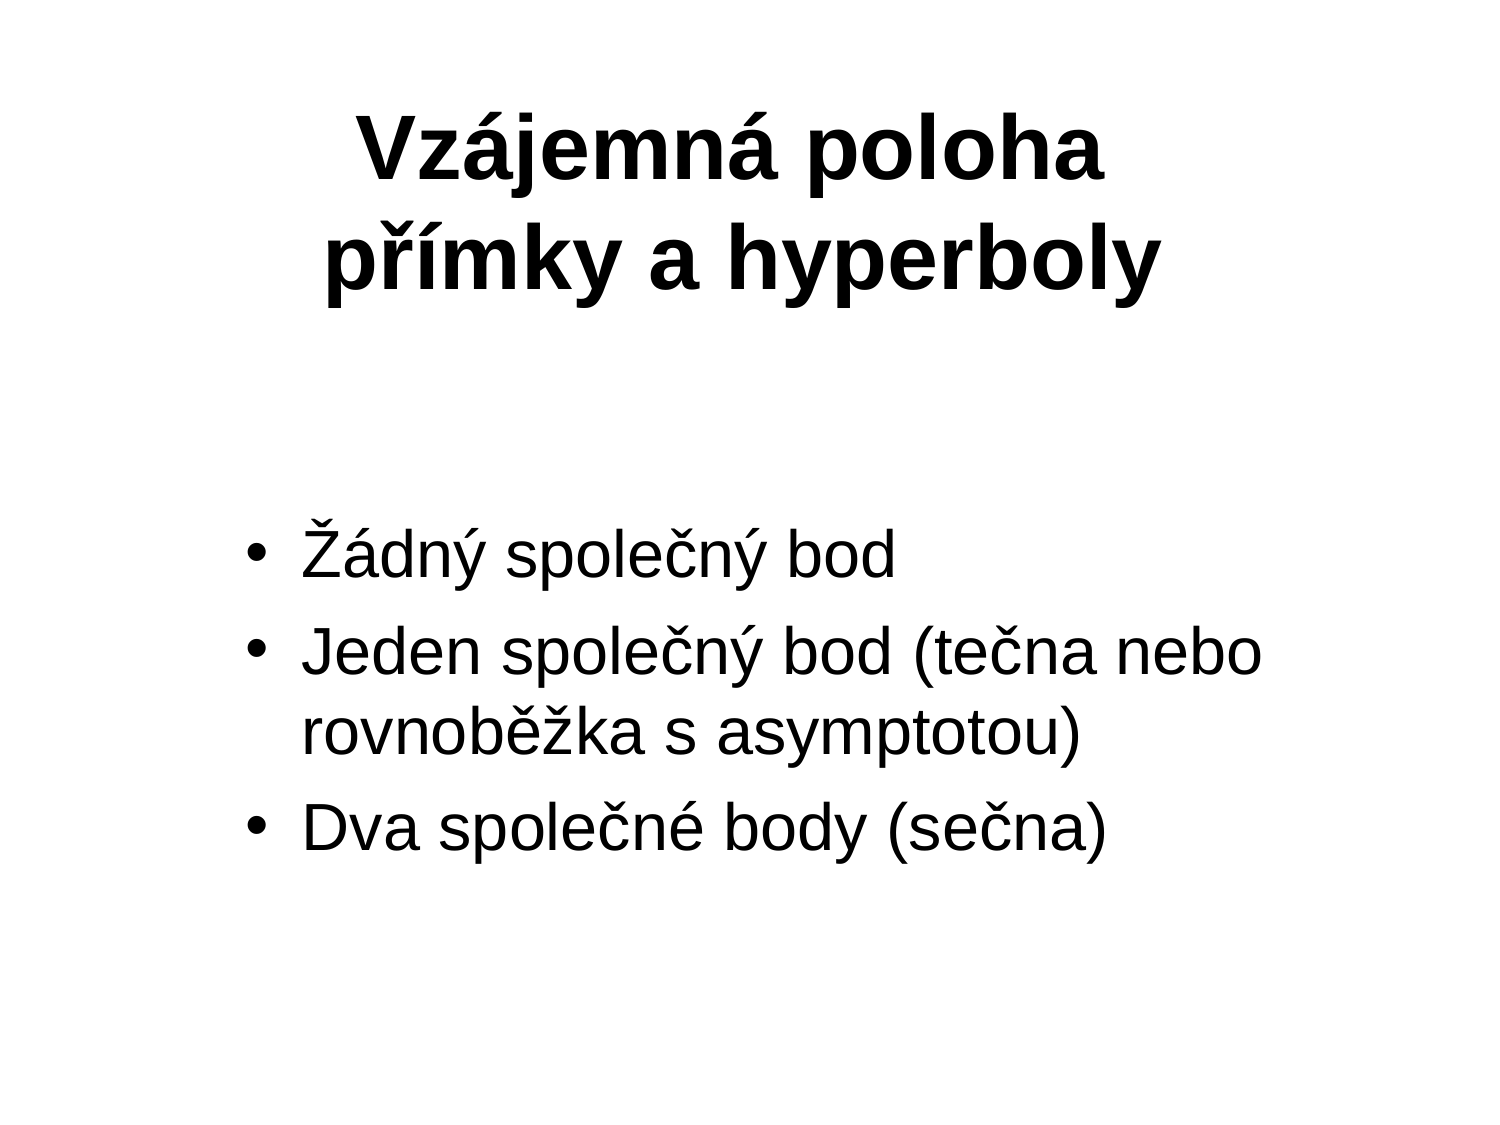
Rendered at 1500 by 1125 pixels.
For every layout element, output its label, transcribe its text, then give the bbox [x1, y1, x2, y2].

list Žádný společný bod Jeden společný bod (tečna nebo rovnoběžka s asymptotou) Dva společné body (sečna) [230, 503, 1317, 872]
title Vzájemná poloha přímky a hyperboly [74, 45, 1412, 351]
